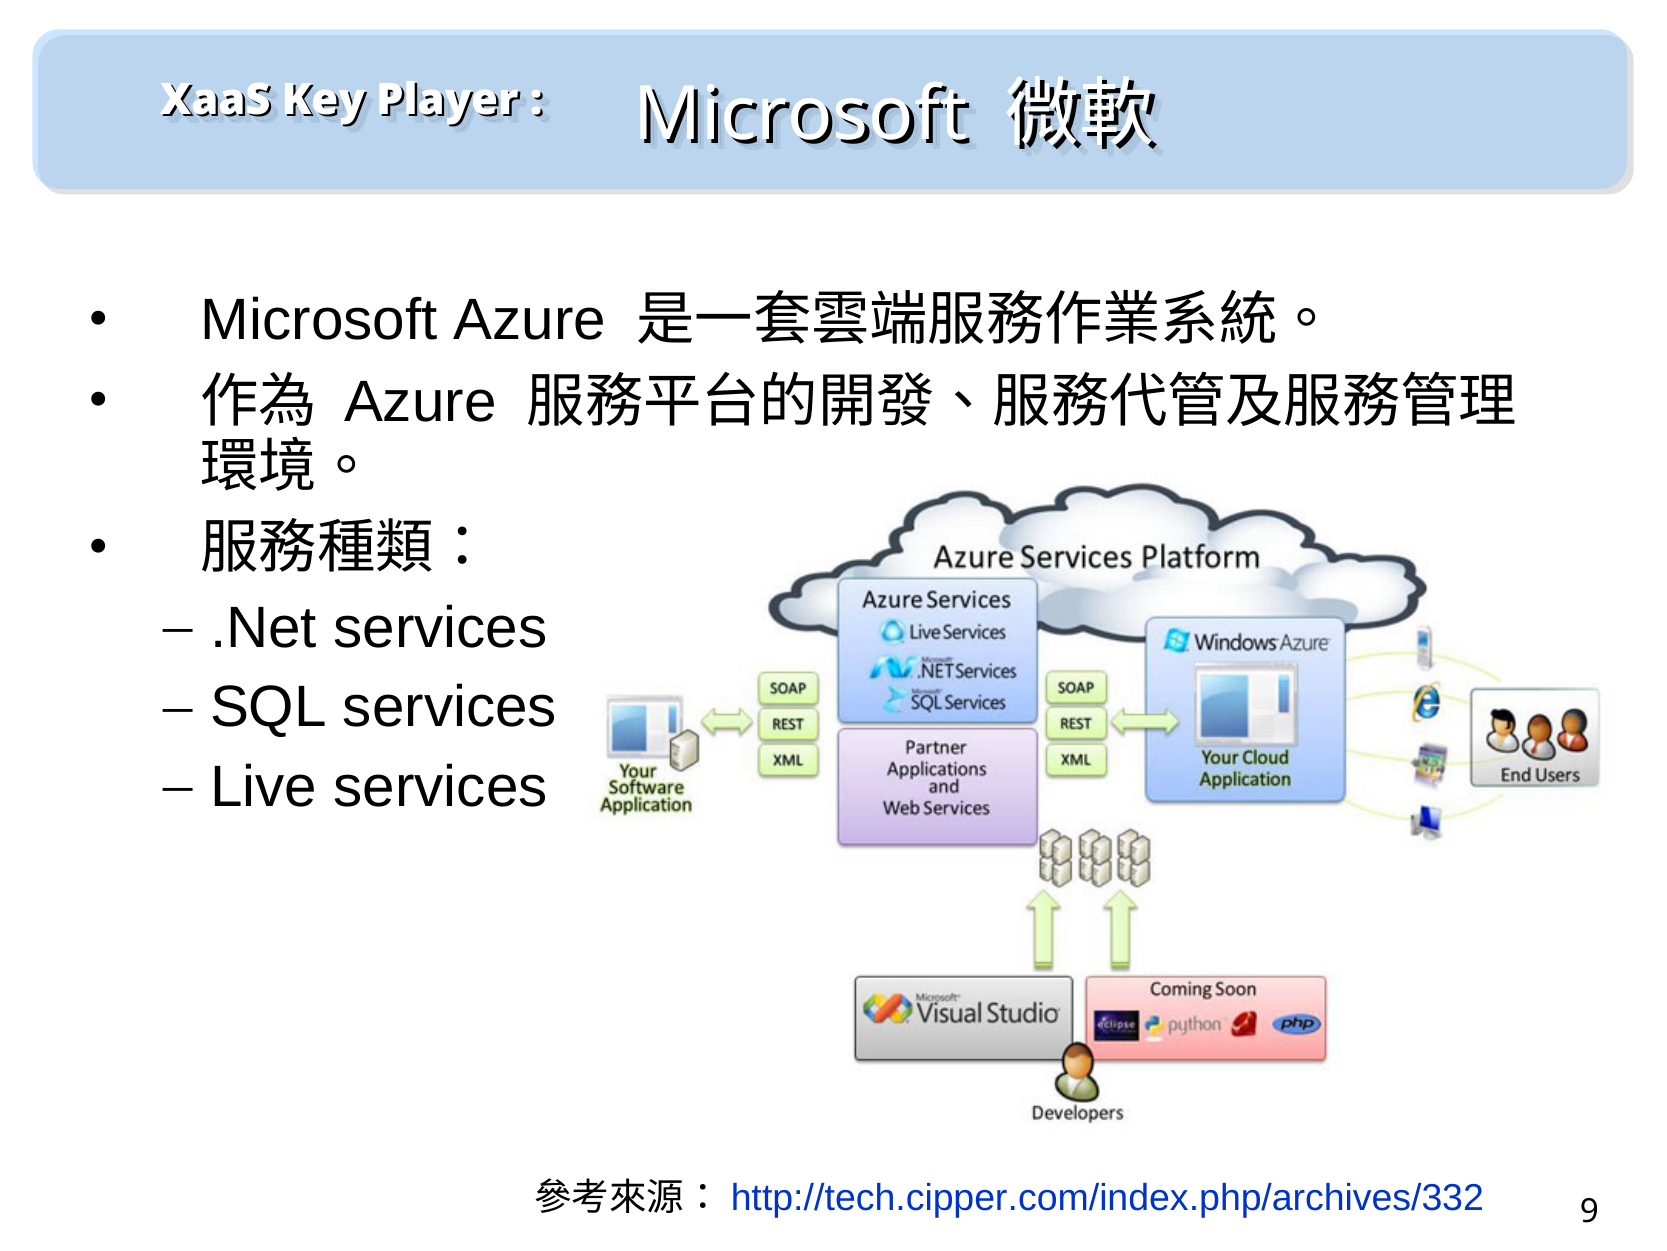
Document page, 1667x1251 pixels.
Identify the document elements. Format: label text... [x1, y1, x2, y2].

text_box 參考來源：http://tech.cipper.com/index.php/archives/332 [519, 1165, 1654, 1241]
picture [590, 472, 1616, 1131]
text_box XaaS Key Player : Microsoft 微軟 [32, 29, 1628, 189]
list Microsoft Azure 是一套雲端服務作業系統。 作為 Azure 服務平台的開發、服務代管及服務管理環境。 服務種類： .Net services SQL services Live services [88, 283, 1565, 1105]
